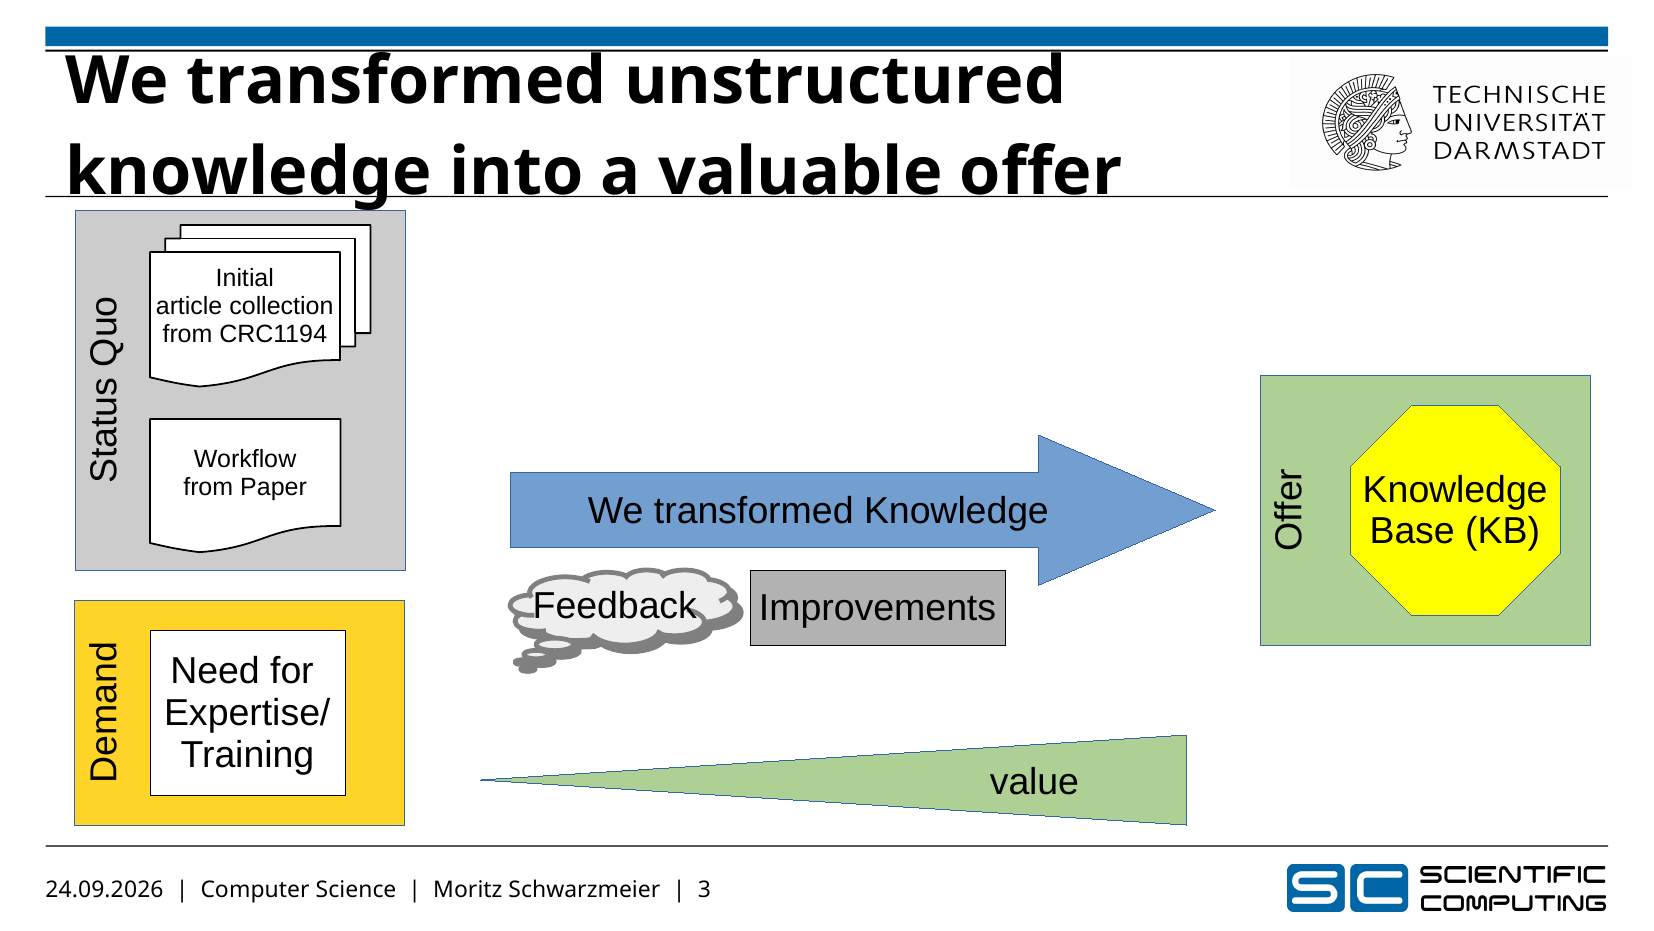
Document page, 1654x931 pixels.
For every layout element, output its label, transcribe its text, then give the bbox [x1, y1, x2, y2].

text_box Knowledge Base (KB) [1350, 405, 1561, 616]
picture [1287, 864, 1606, 912]
text_box Need for Expertise/ Training [150, 630, 346, 796]
text_box Feedback [510, 570, 736, 659]
picture [1309, 57, 1633, 188]
text_box [480, 735, 1187, 826]
text_box Status Quo [75, 210, 406, 571]
text_box Offer [1260, 375, 1591, 646]
text_box Demand [74, 600, 405, 826]
text_box Workflow from Paper [149, 418, 341, 553]
title We transformed unstructured knowledge into a valuable offer [64, 45, 1309, 201]
text_box Initial article collection from CRC1194 [149, 225, 371, 387]
text_box value [975, 753, 1096, 811]
text_box Improvements [750, 570, 1006, 646]
text_box We transformed Knowledge [510, 435, 1216, 586]
